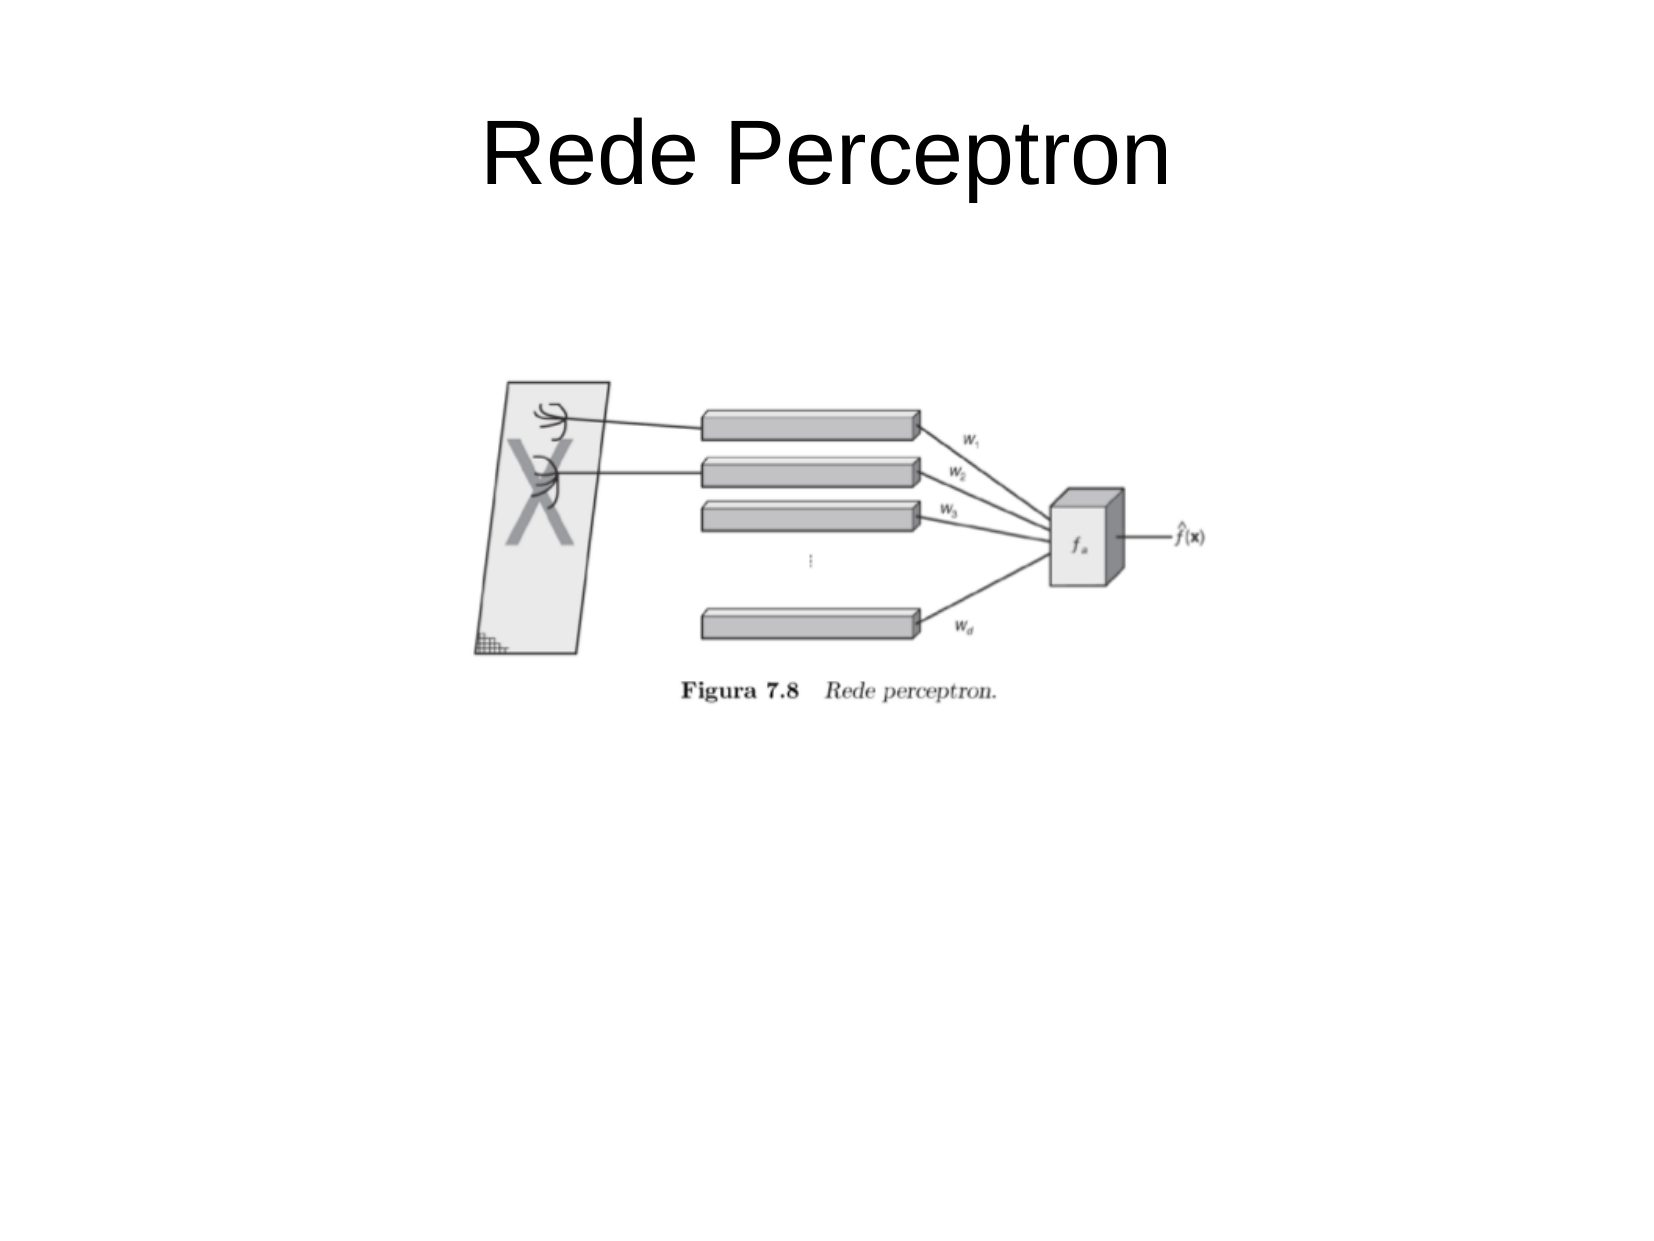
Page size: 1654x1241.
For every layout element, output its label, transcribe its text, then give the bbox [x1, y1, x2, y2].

title Rede Perceptron [82, 49, 1571, 257]
picture [411, 313, 1251, 749]
